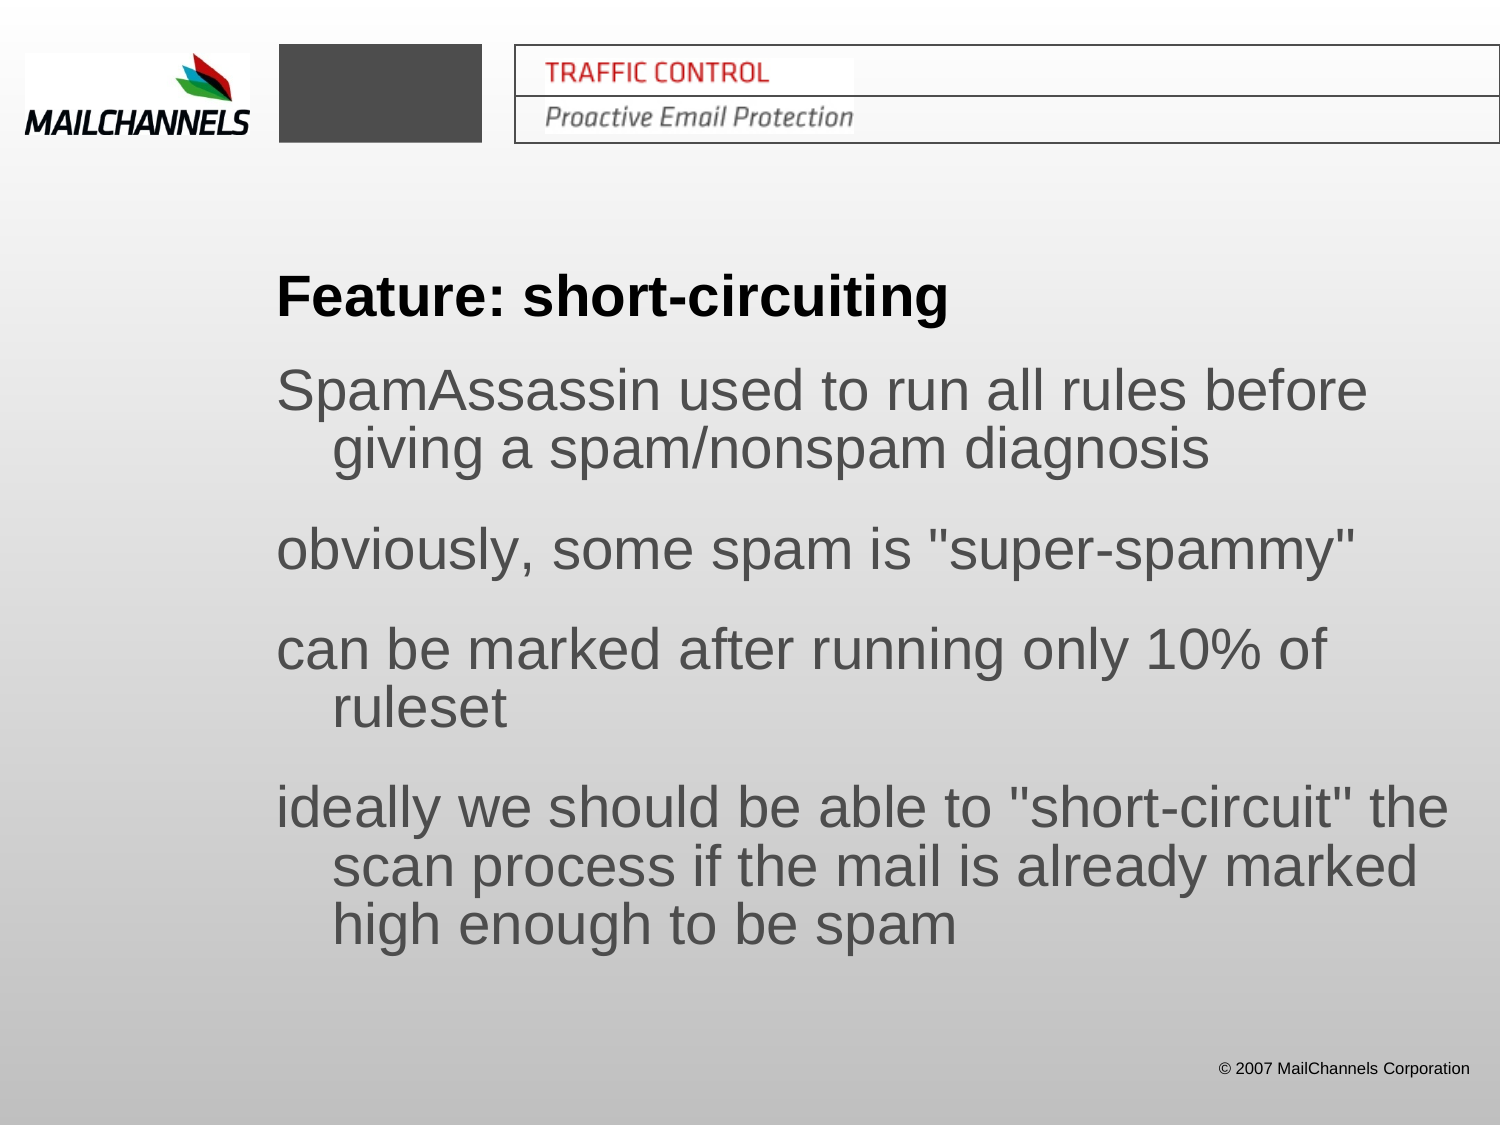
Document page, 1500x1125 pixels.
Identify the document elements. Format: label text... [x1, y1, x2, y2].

title Feature: short-circuiting [276, 248, 1500, 349]
picture [24, 53, 250, 135]
list SpamAssassin used to run all rules before giving a spam/nonspam diagnosis obviously, some spam is "super-spammy" can be marked after running only 10% of ruleset ideally we should be able to "short-circuit" the scan process if the mail is already marked high enough to be spam [276, 363, 1500, 964]
picture [545, 97, 854, 134]
picture [545, 58, 854, 95]
